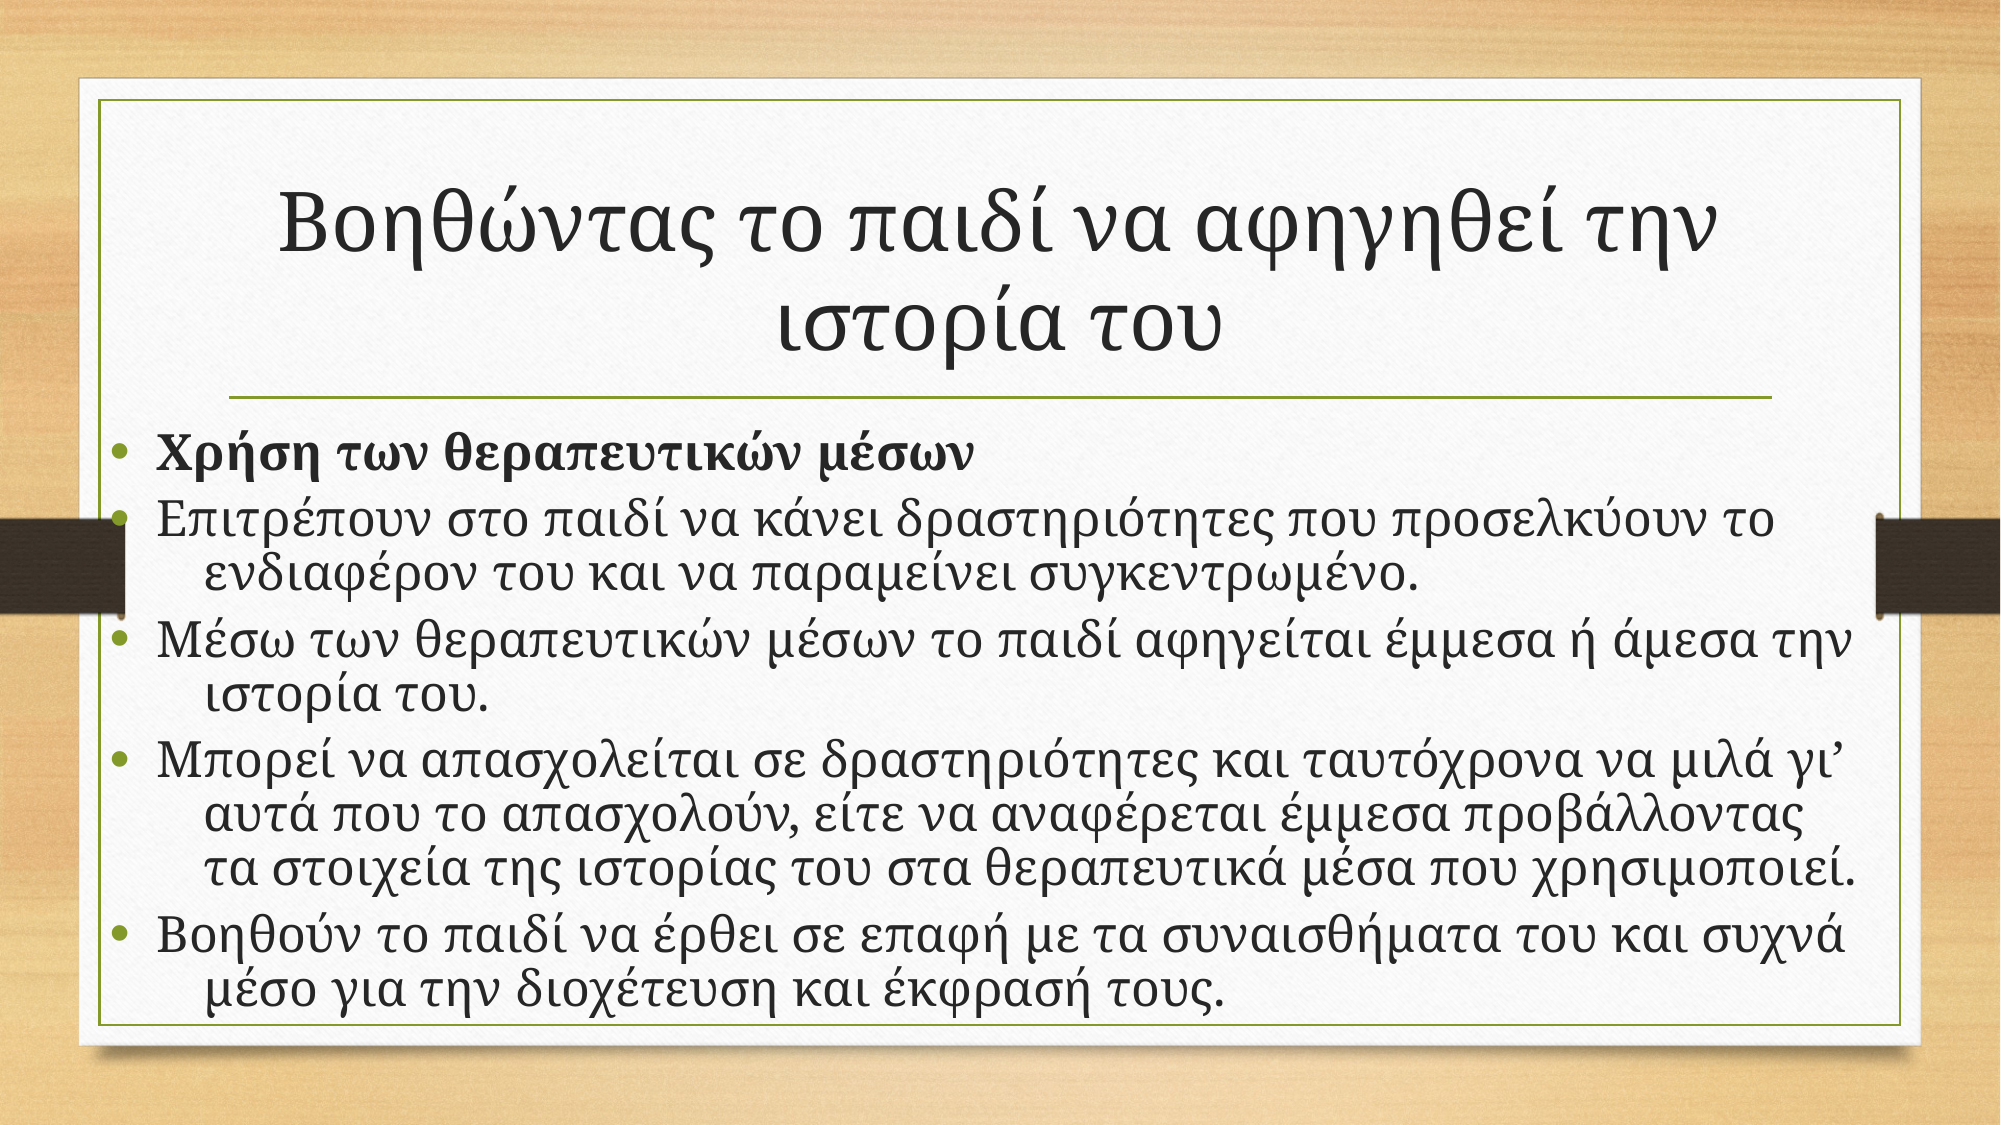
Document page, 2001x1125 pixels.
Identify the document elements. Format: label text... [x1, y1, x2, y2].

list Χρήση των θεραπευτικών μέσων Επιτρέπουν στο παιδί να κάνει δραστηριότητες που προσελκύουν το ενδιαφέρον του και να παραμείνει συγκεντρωμένο. Μέσω των θεραπευτικών μέσων το παιδί αφηγείται έμμεσα ή άμεσα την ιστορία του. Μπορεί να απασχολείται σε δραστηριότητες και ταυτόχρονα να μιλά γι’ αυτά που το απασχολούν, είτε να αναφέρεται έμμεσα προβάλλοντας τα στοιχεία της ιστορίας του στα θεραπευτικά μέσα που χρησιμοποιεί. Βοηθούν το παιδί να έρθει σε επαφή με τα συναισθήματα του και συχνά μέσο για την διοχέτευση και έκφρασή τους. [94, 419, 1879, 1027]
title Βοηθώντας το παιδί να αφηγηθεί την ιστορία του [212, 161, 1788, 376]
